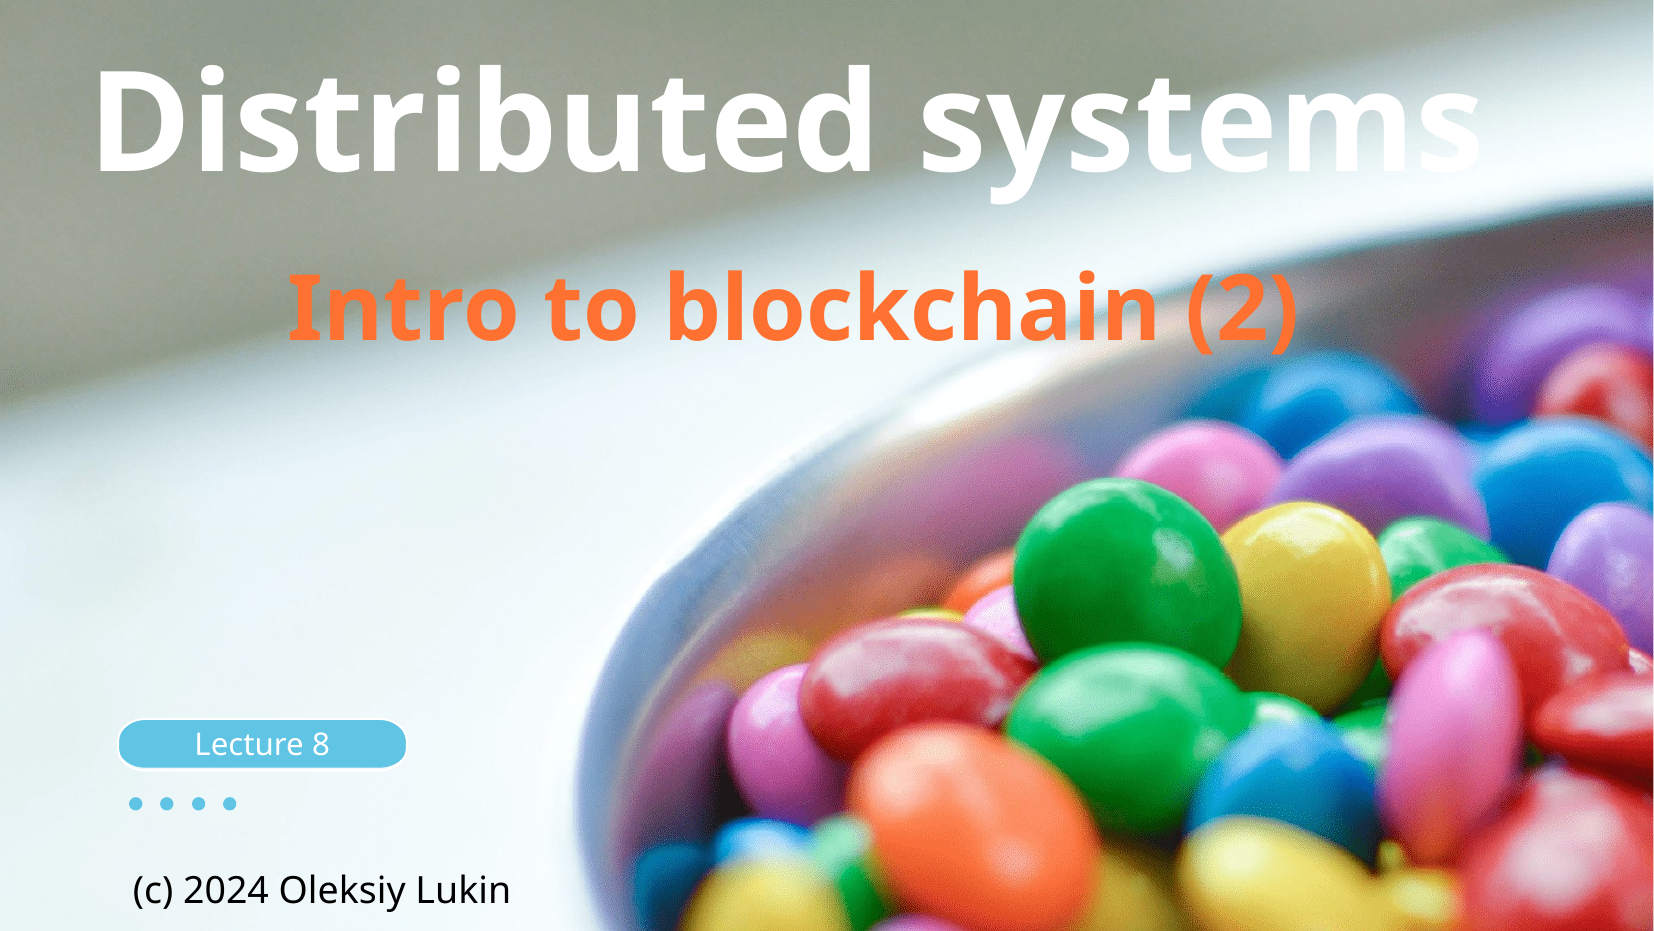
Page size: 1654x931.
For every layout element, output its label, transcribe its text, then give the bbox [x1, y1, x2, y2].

text_box [129, 797, 143, 811]
text_box [160, 797, 174, 811]
picture [0, 0, 1654, 931]
text_box [223, 797, 237, 811]
title Intro to blockchain (2) [88, 179, 1477, 430]
text_box Lecture 8 [120, 720, 405, 768]
text_box (c) 2024 Oleksiy Lukin [118, 856, 562, 931]
title Distributed systems [88, 0, 1625, 237]
text_box [192, 797, 206, 811]
